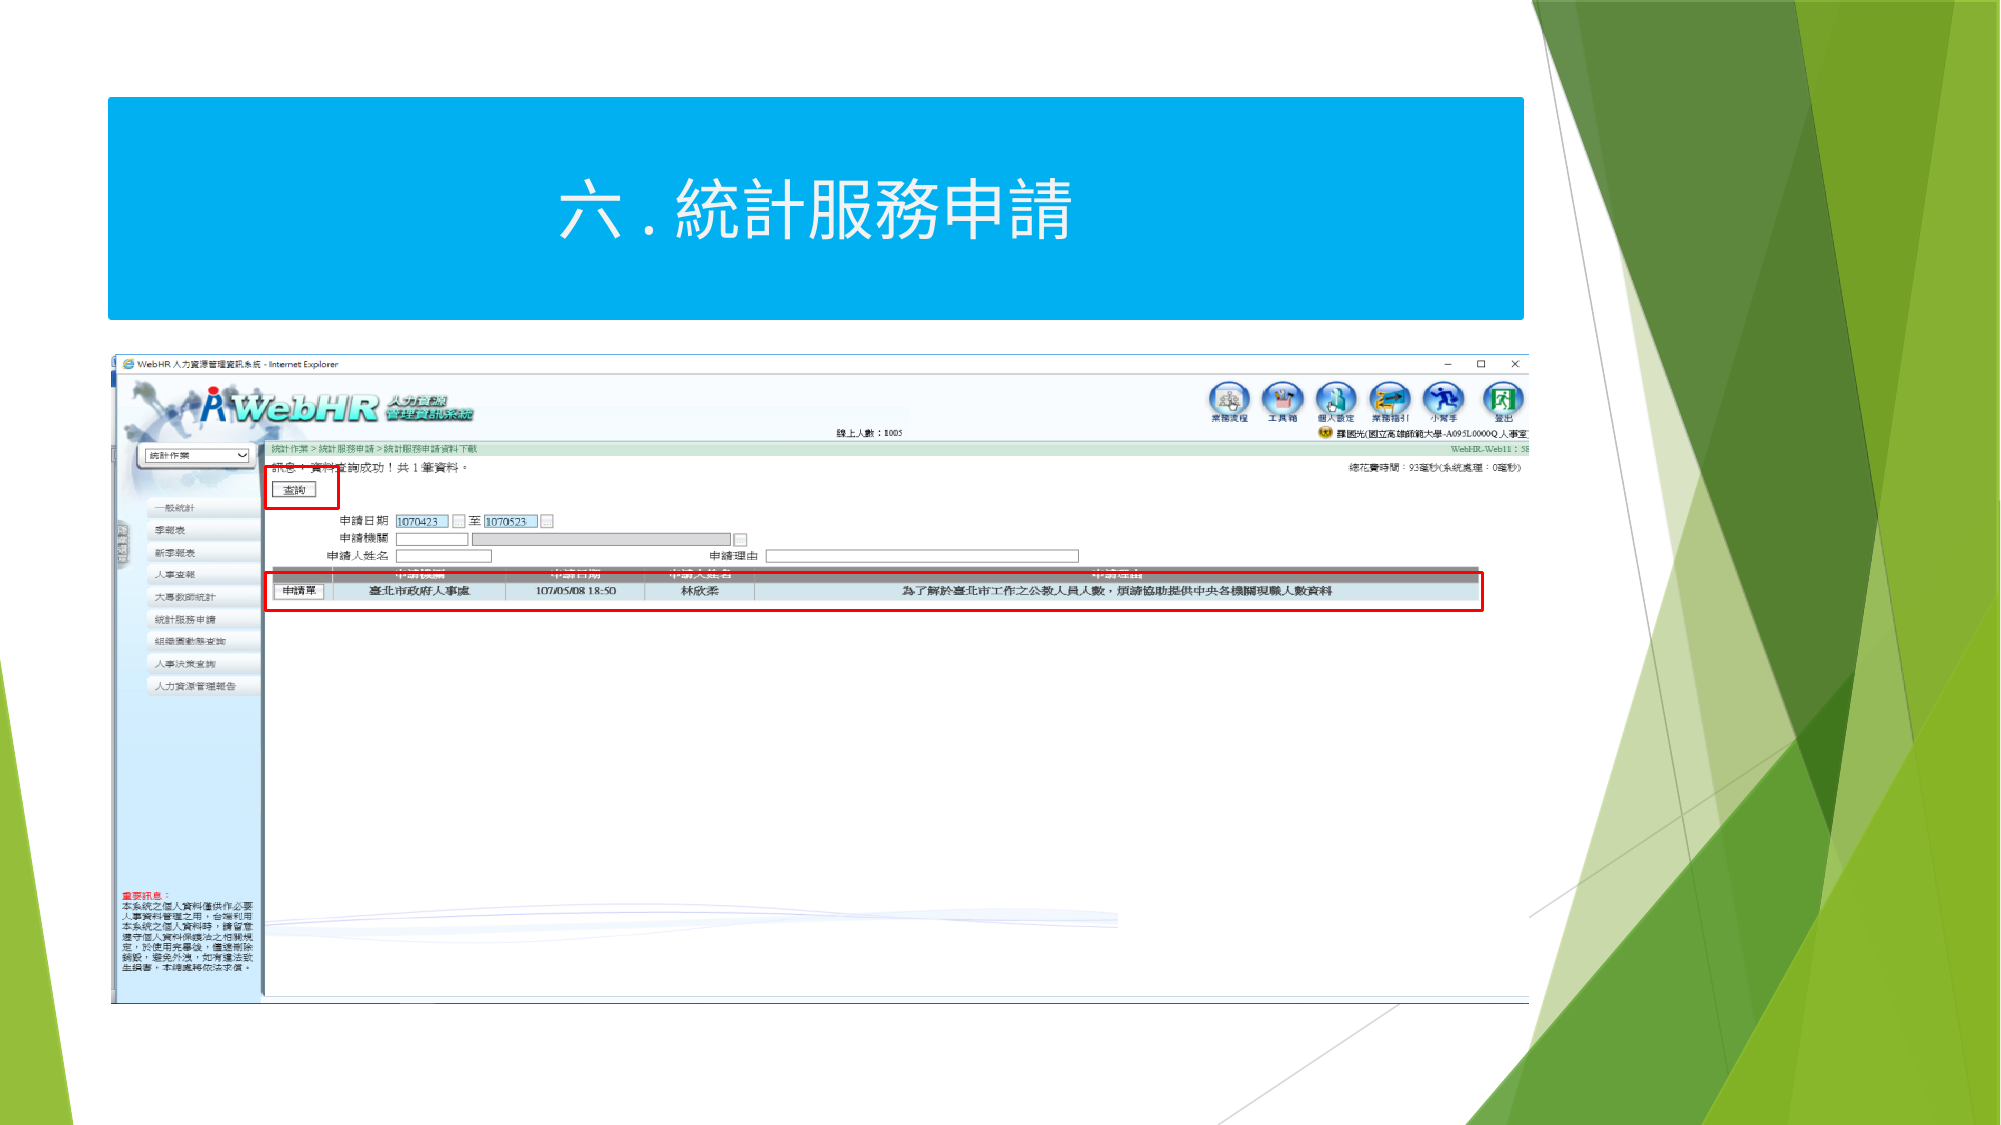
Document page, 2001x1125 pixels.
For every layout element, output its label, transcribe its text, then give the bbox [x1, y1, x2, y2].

title 六.統計服務申請 [111, 99, 1522, 317]
picture [111, 354, 1529, 1004]
